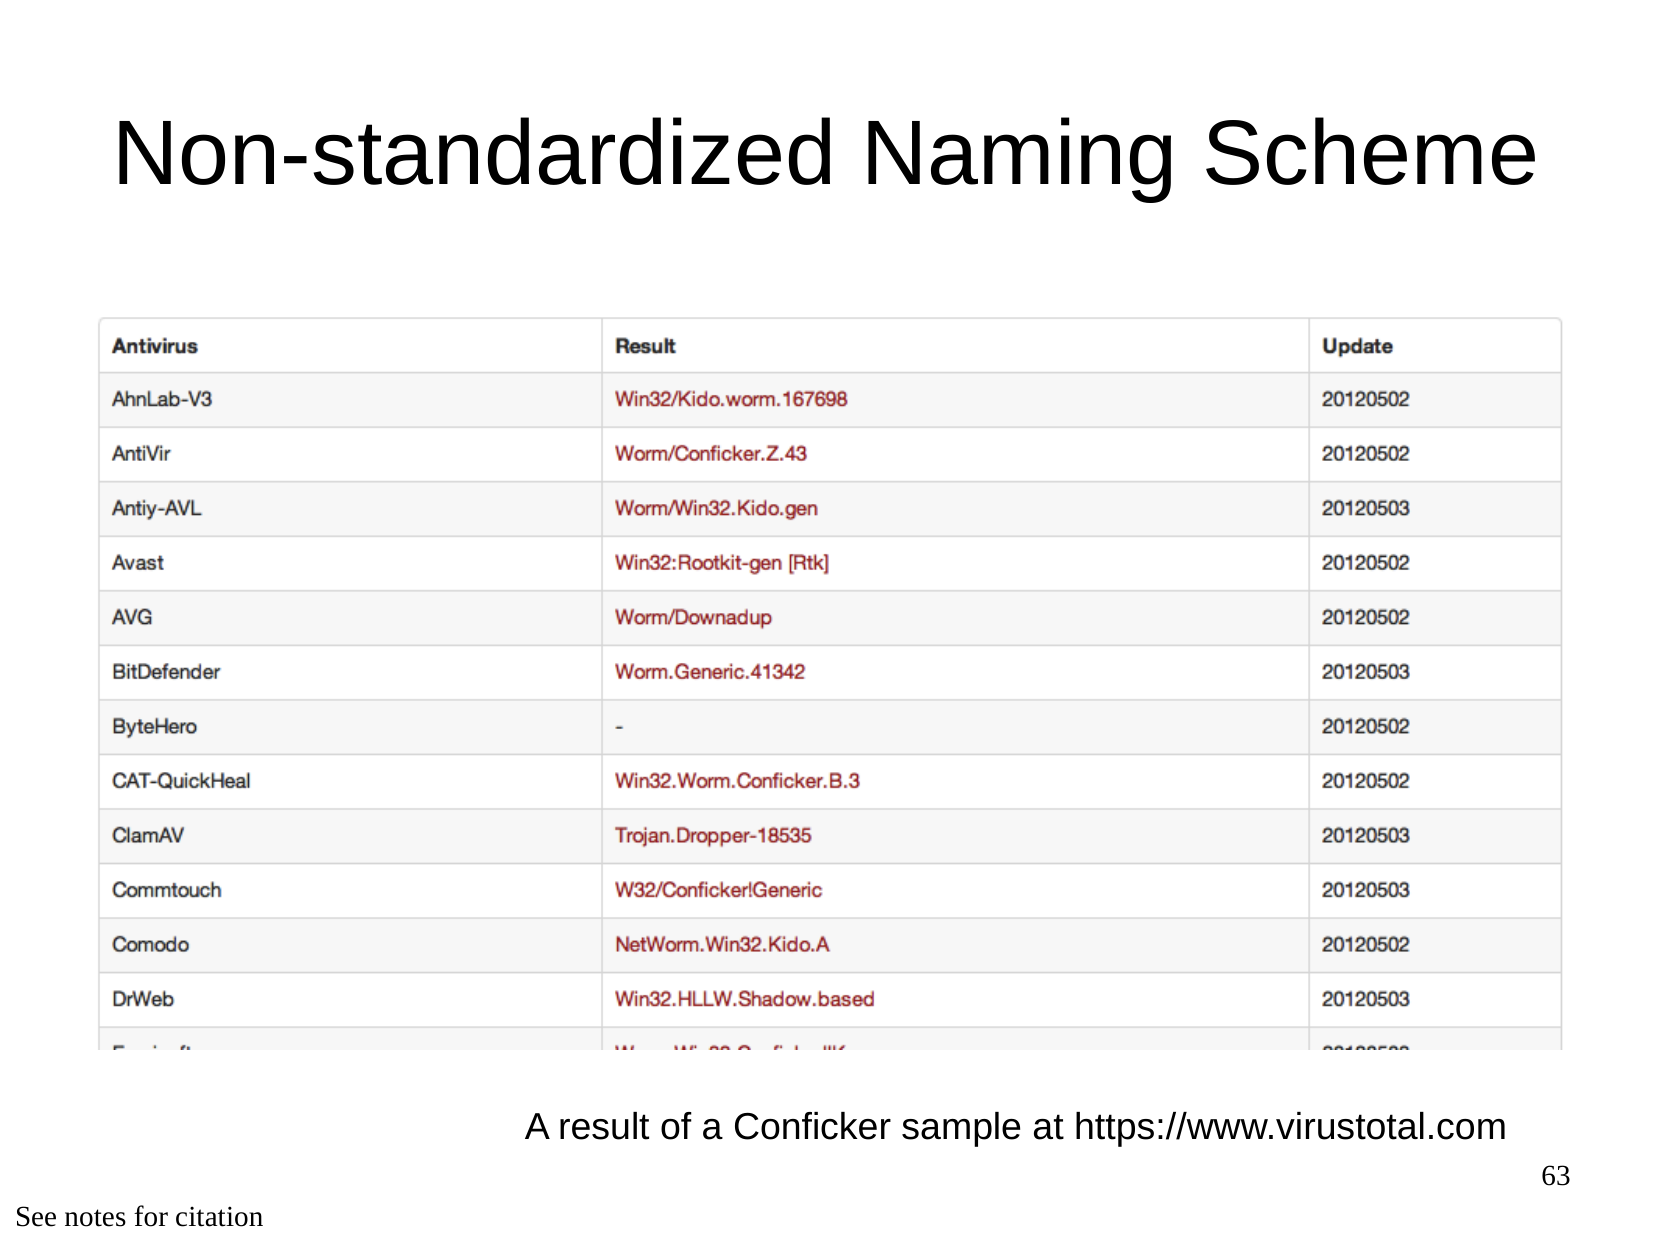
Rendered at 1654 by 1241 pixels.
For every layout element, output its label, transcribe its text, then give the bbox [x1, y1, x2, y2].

picture [72, 302, 1603, 1051]
title Non-standardized Naming Scheme [82, 49, 1571, 257]
text_box A result of a Conficker sample at https://www.virustotal.com [510, 1098, 1546, 1156]
